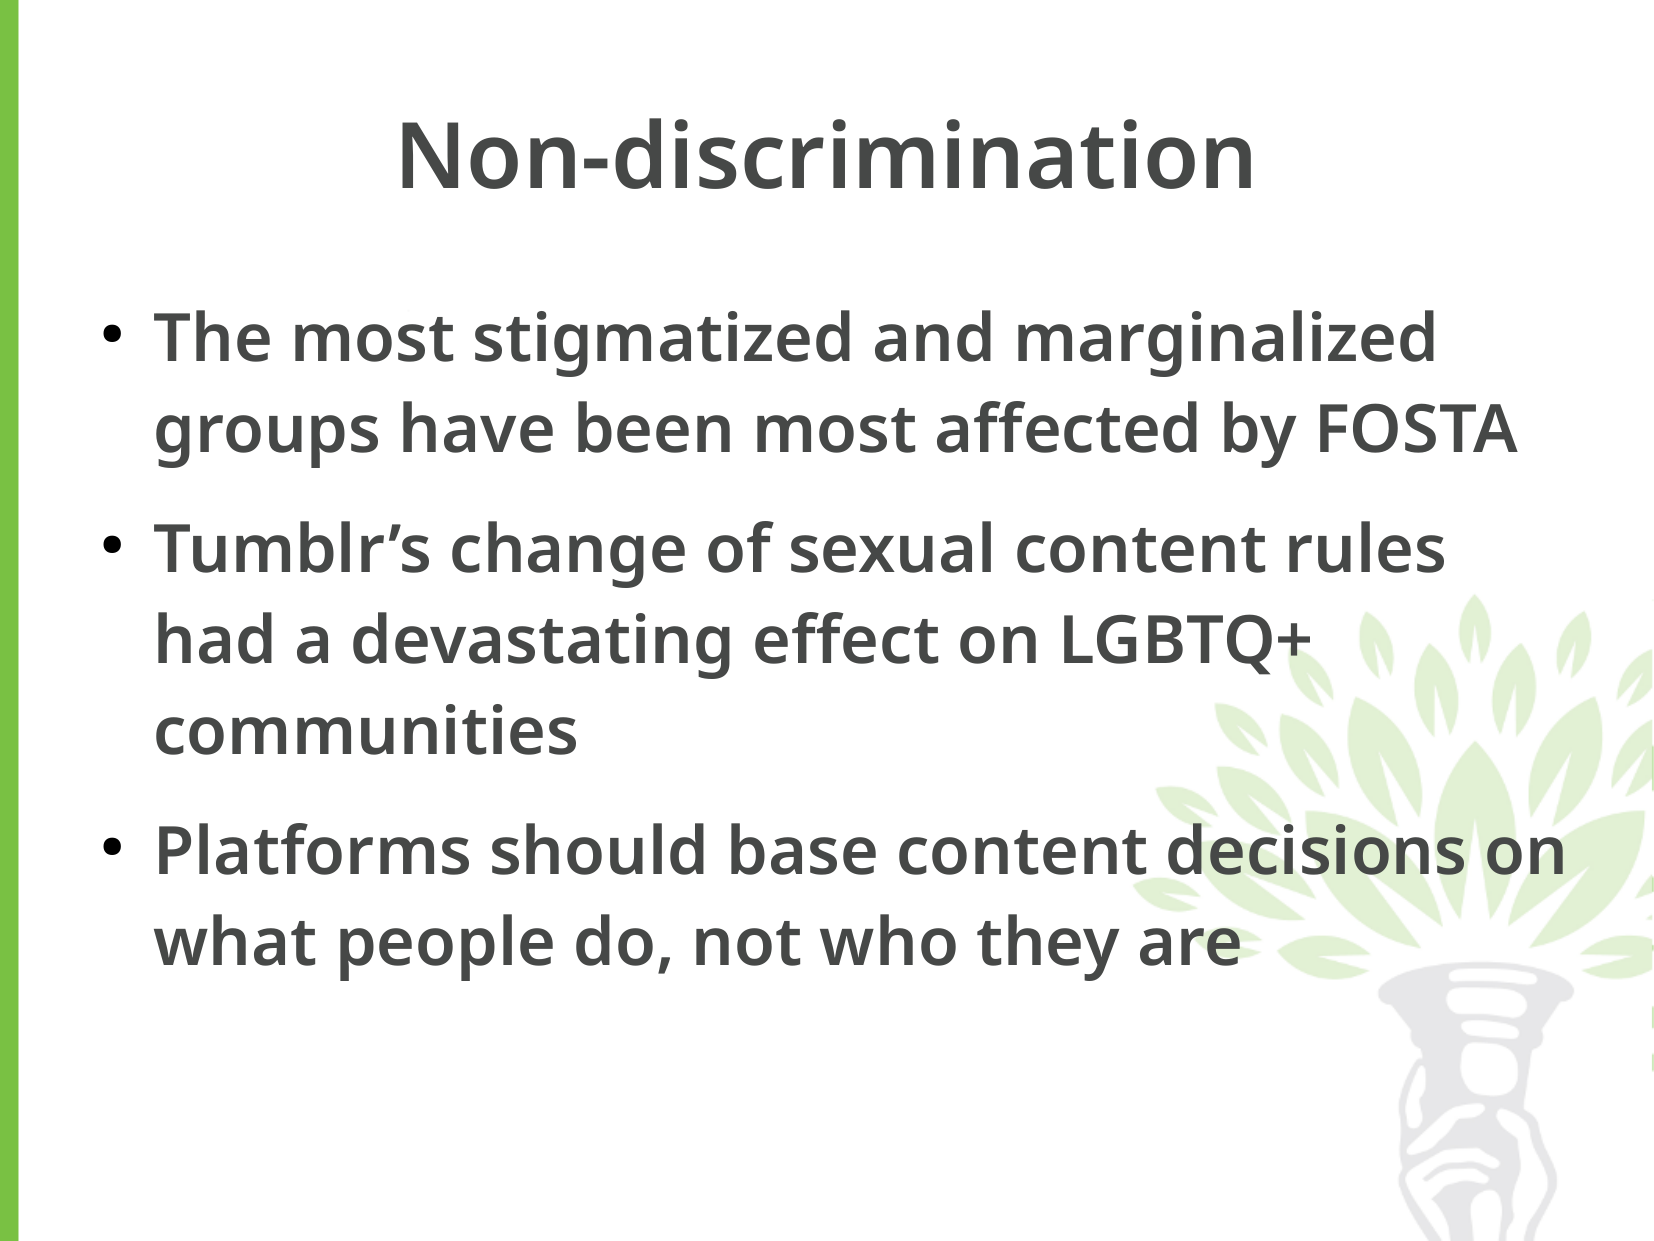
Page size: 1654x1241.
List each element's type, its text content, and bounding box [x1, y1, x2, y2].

picture [0, 0, 1654, 1241]
title Non-discrimination [82, 49, 1571, 257]
list The most stigmatized and marginalized groups have been most affected by FOSTA Tumblr’s change of sexual content rules had a devastating effect on LGBTQ+ communities Platforms should base content decisions on what people do, not who they are [82, 290, 1571, 1010]
